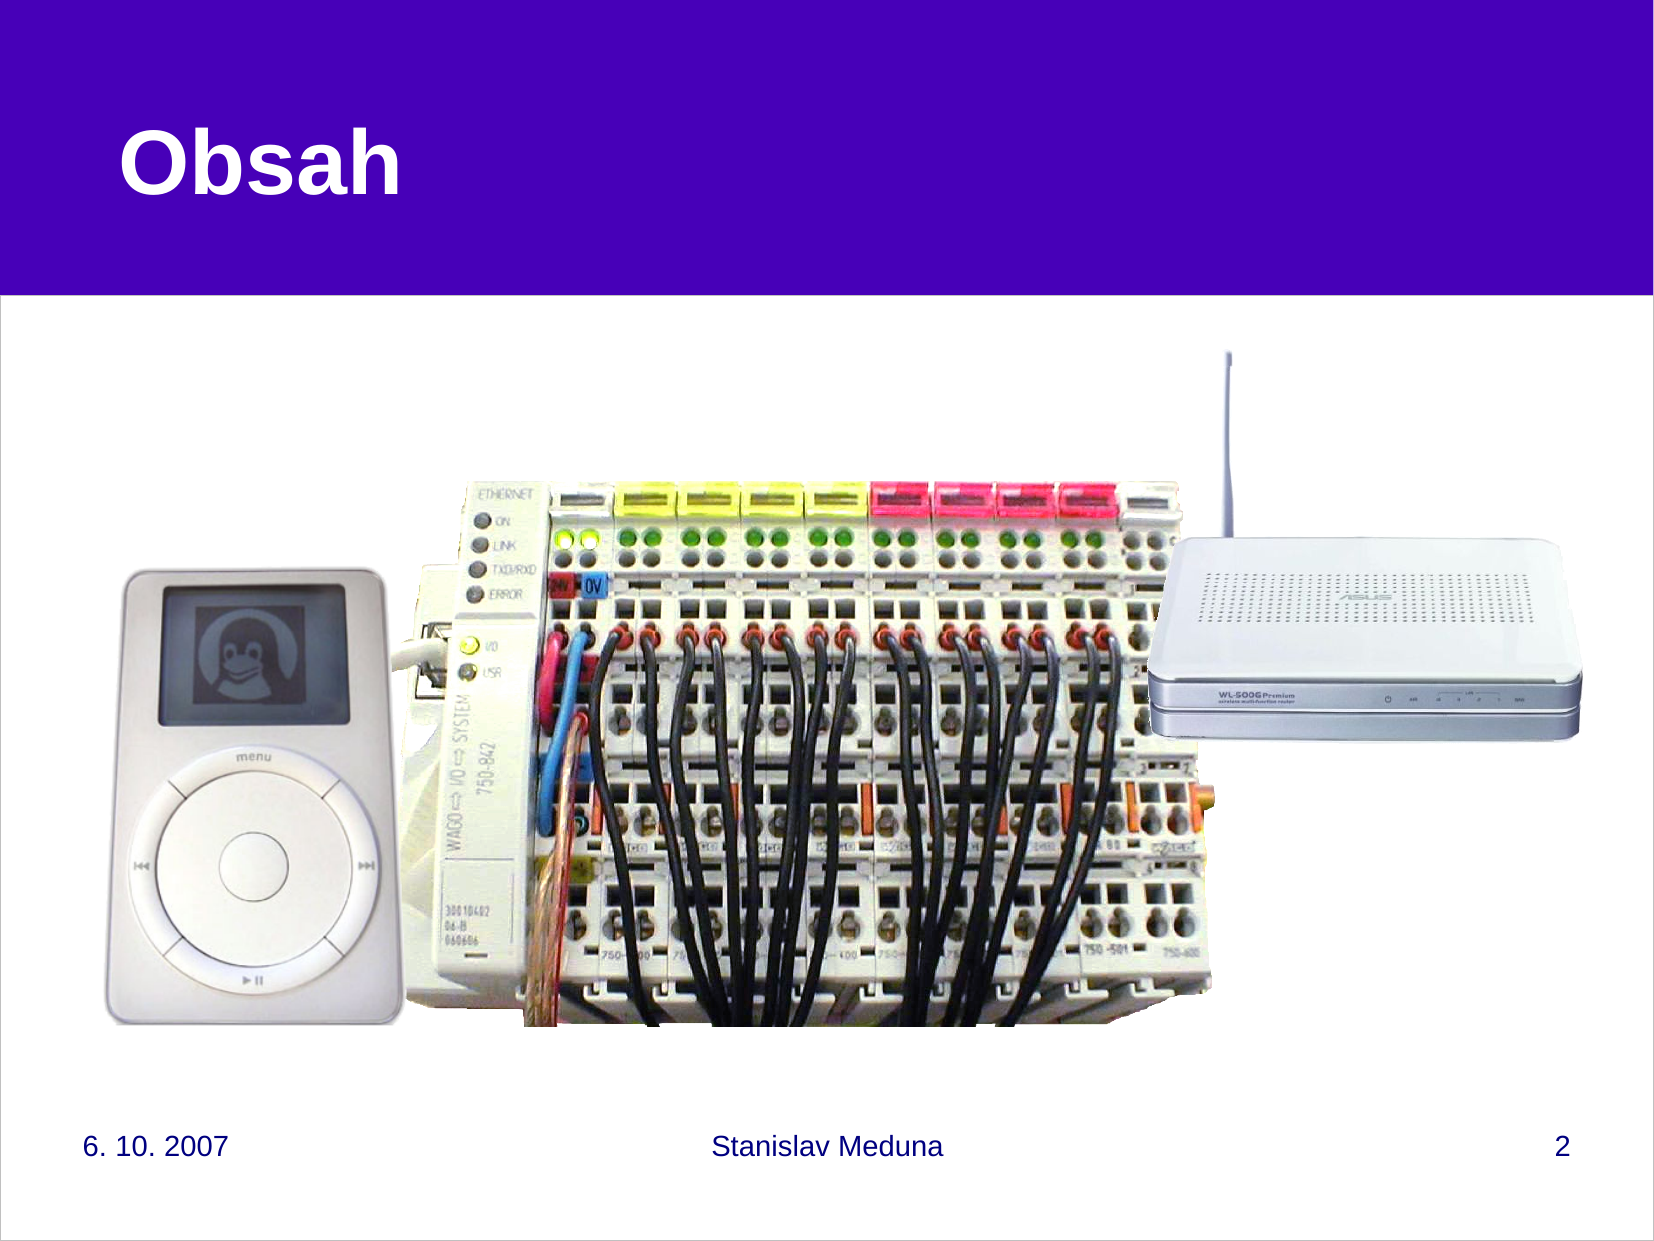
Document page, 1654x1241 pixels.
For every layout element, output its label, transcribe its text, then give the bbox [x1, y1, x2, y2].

picture [95, 342, 1592, 1093]
title Obsah [118, 59, 1595, 267]
